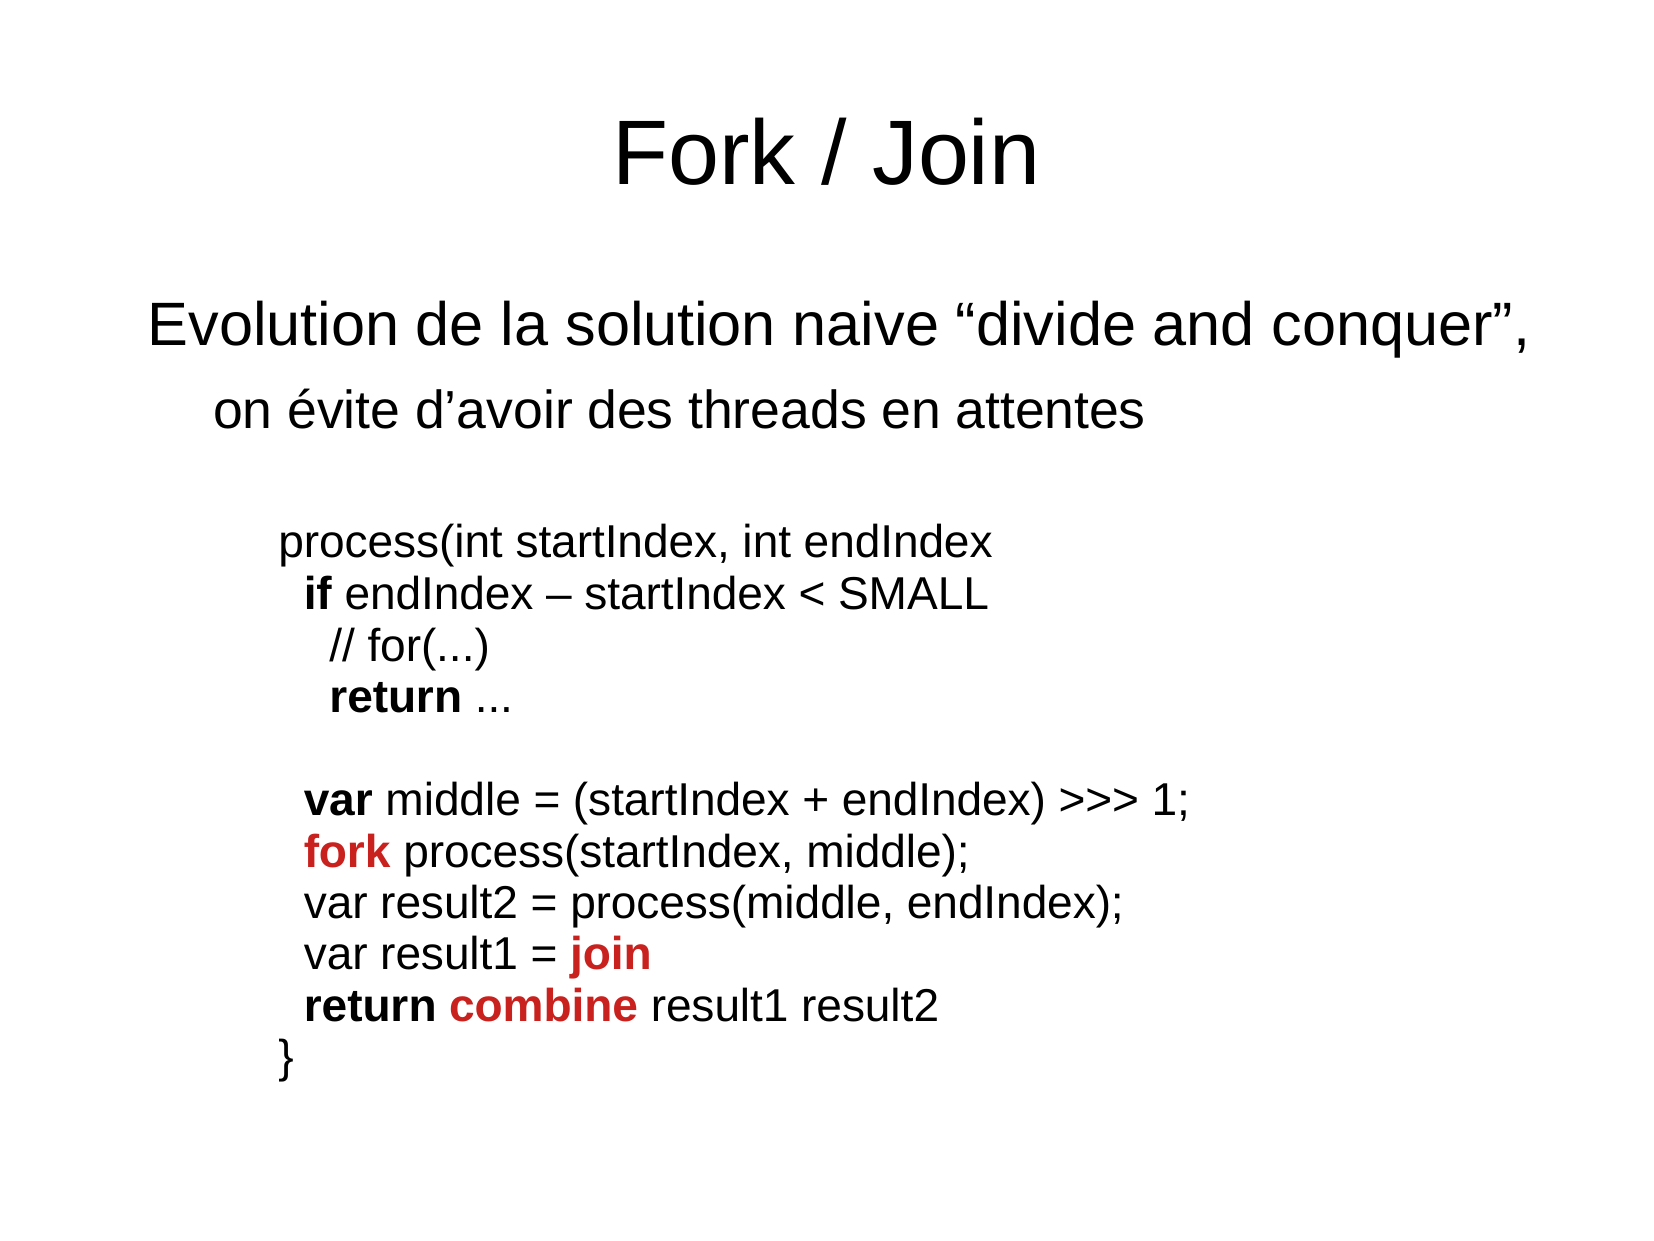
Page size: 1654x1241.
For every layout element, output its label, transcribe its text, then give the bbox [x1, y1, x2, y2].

list Evolution de la solution naive “divide and conquer”, on évite d’avoir des threads en attentes process(int startIndex, int endIndex if endIndex – startIndex < SMALL // for(...) return ... var middle = (startIndex + endIndex) >>> 1; fork process(startIndex, middle); var result2 = process(middle, endIndex); var result1 = join return combine result1 result2 } [82, 290, 1571, 1141]
title Fork / Join [82, 49, 1571, 257]
